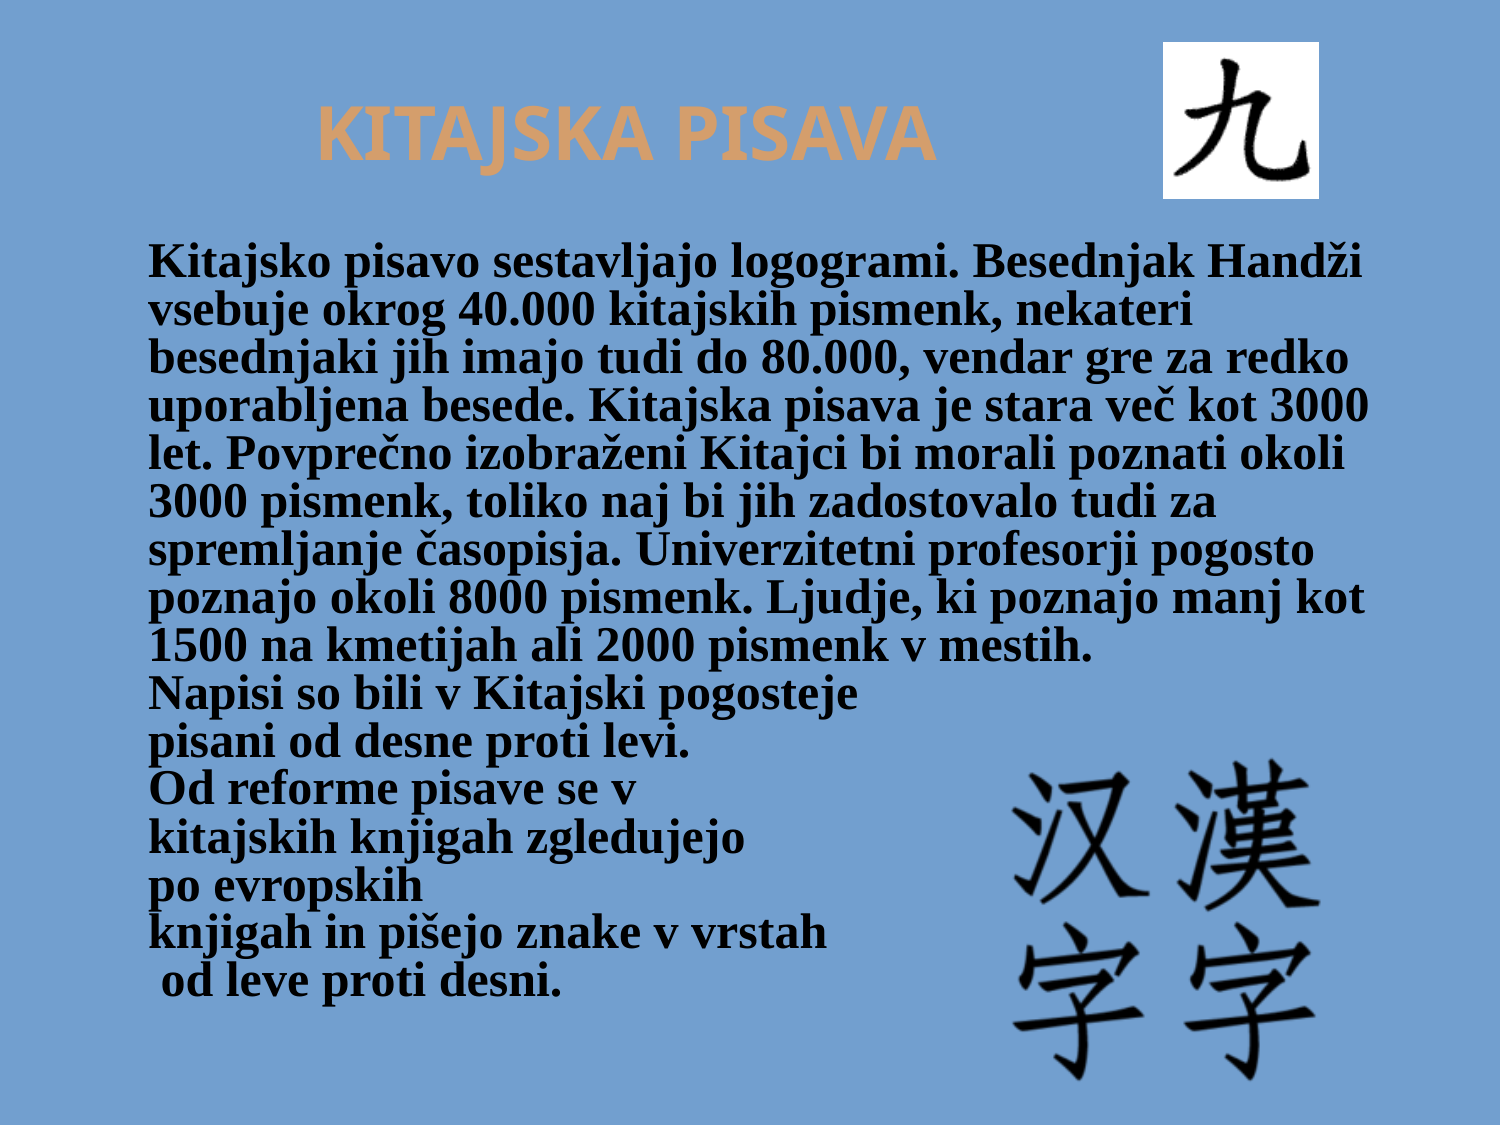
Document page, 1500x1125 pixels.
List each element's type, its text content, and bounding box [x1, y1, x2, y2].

picture [1163, 42, 1319, 199]
text_box KITAJSKA PISAVA [194, 78, 1057, 197]
list Kitajsko pisavo sestavljajo logogrami. Besednjak Handži vsebuje okrog 40.000 kitajskih pismenk, nekateri besednjaki jih imajo tudi do 80.000, vendar gre za redko uporabljena besede. Kitajska pisava je stara več kot 3000 let. Povprečno izobraženi Kitajci bi morali poznati okoli 3000 pismenk, toliko naj bi jih zadostovalo tudi za spremljanje časopisja. Univerzitetni profesorji pogosto poznajo okoli 8000 pismenk. Ljudje, ki poznajo manj kot 1500 na kmetijah ali 2000 pismenk v mestih. Napisi so bili v Kitajski pogosteje pisani od desne proti levi. Od reforme pisave se v kitajskih knjigah zgledujejo po evropskih knjigah in pišejo znake v vrstah od leve proti desni. [76, 231, 1427, 1028]
picture [998, 751, 1336, 1089]
